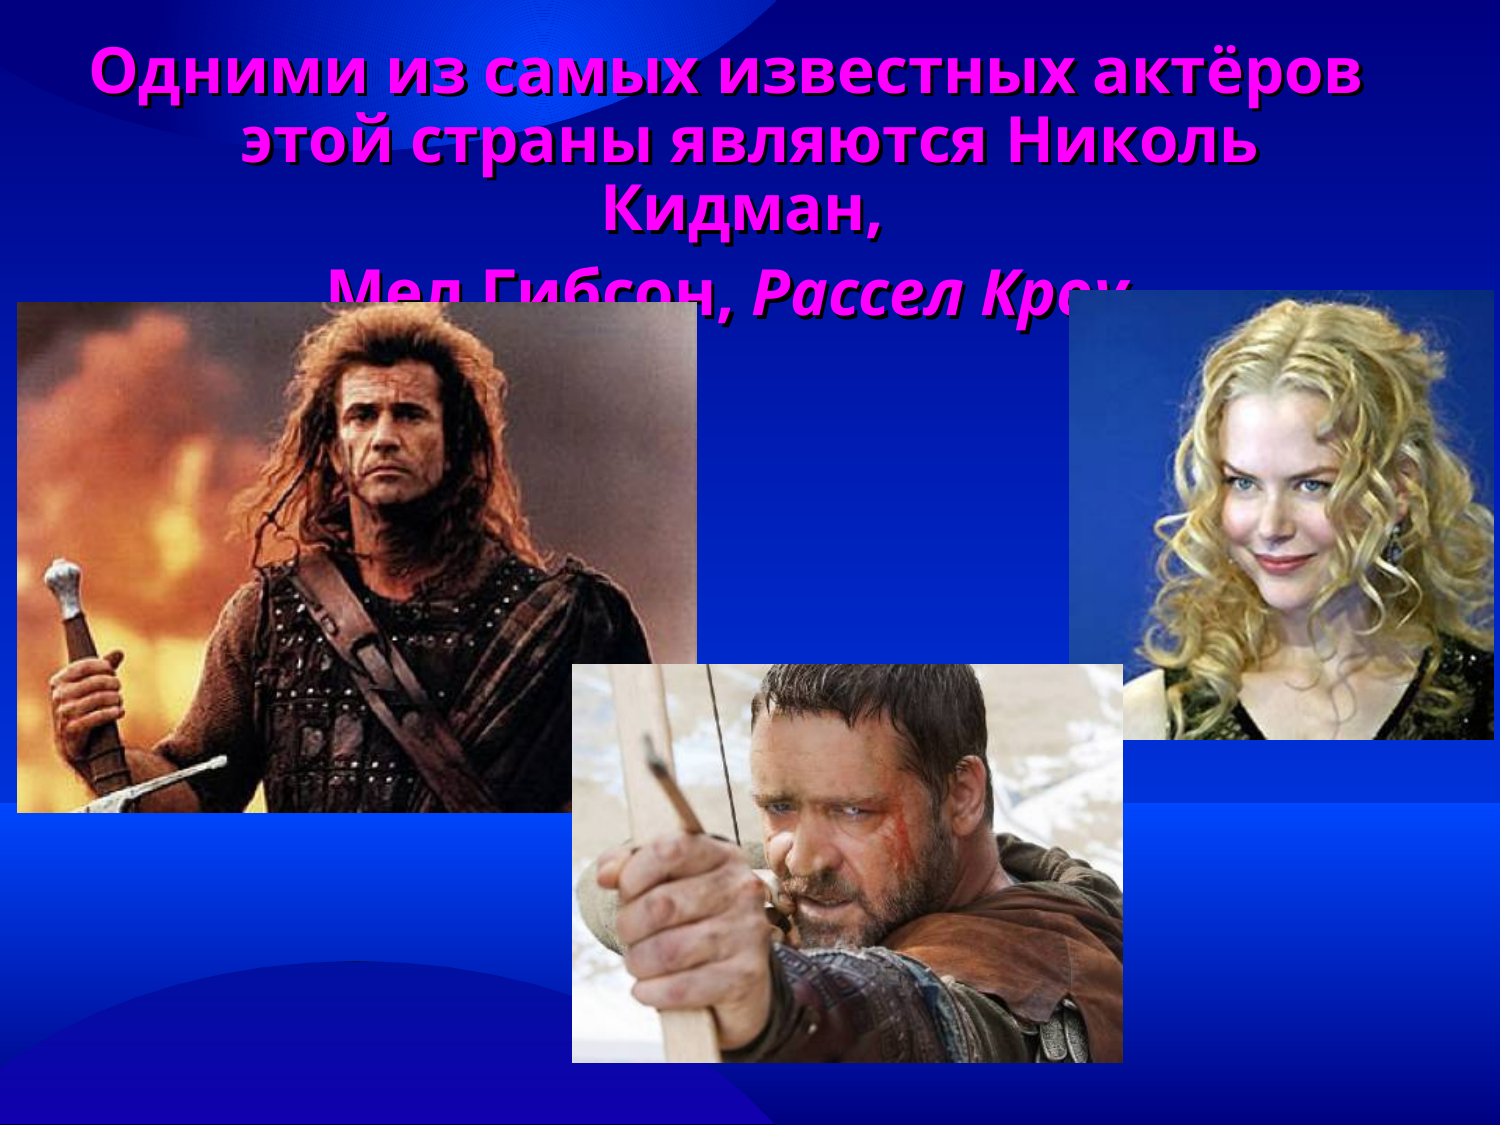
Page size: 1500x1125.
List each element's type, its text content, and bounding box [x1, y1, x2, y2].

picture [17, 290, 1494, 1063]
list Одними из самых известных актёров этой страны являются Николь Кидман, Мел Гибсон, Рассел Кроу [29, 30, 1424, 338]
